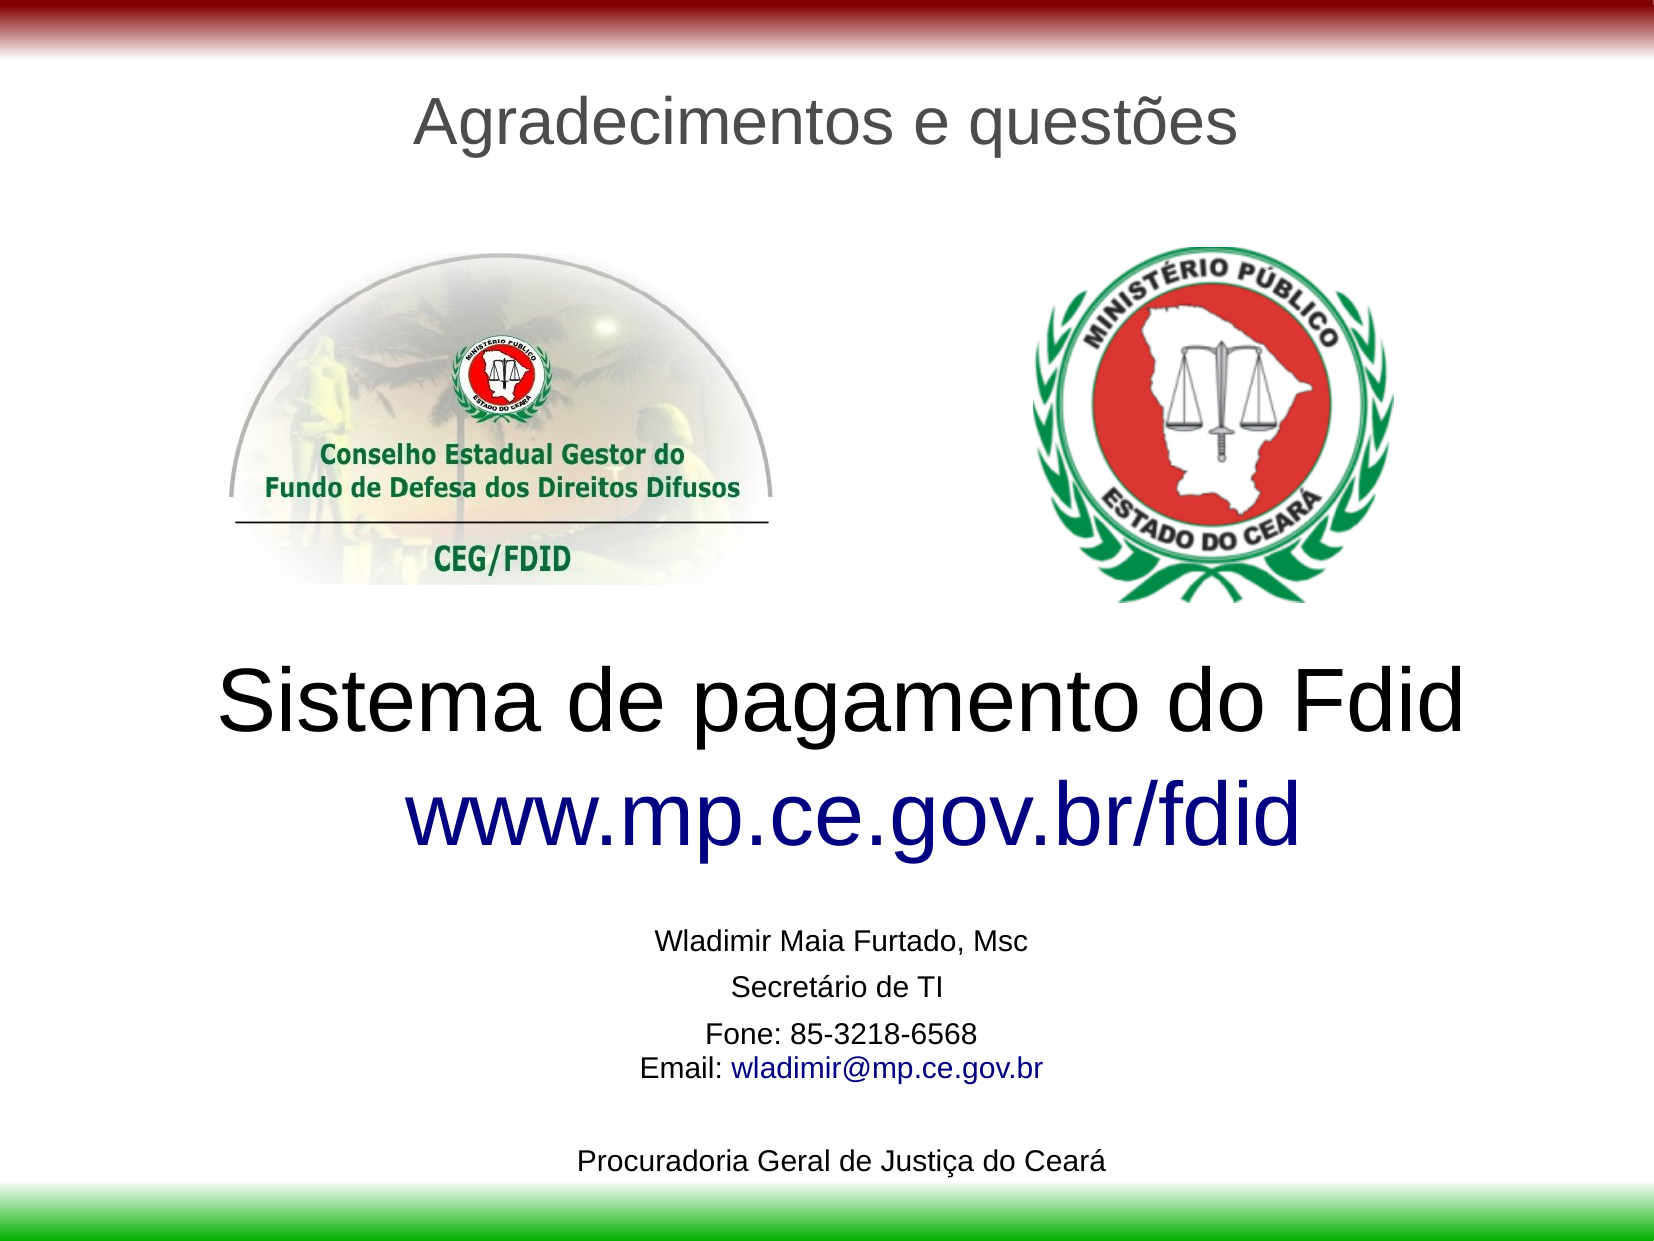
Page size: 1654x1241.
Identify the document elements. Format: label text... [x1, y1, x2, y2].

title Agradecimentos e questões [0, 47, 1654, 195]
picture [208, 253, 798, 585]
picture [1033, 247, 1394, 603]
list Sistema de pagamento do Fdid www.mp.ce.gov.br/fdid Wladimir Maia Furtado, Msc Secretário de TI Fone: 85-3218-6568 Email: wladimir@mp.ce.gov.br Procuradoria Geral de Justiça do Ceará [29, 649, 1654, 1182]
